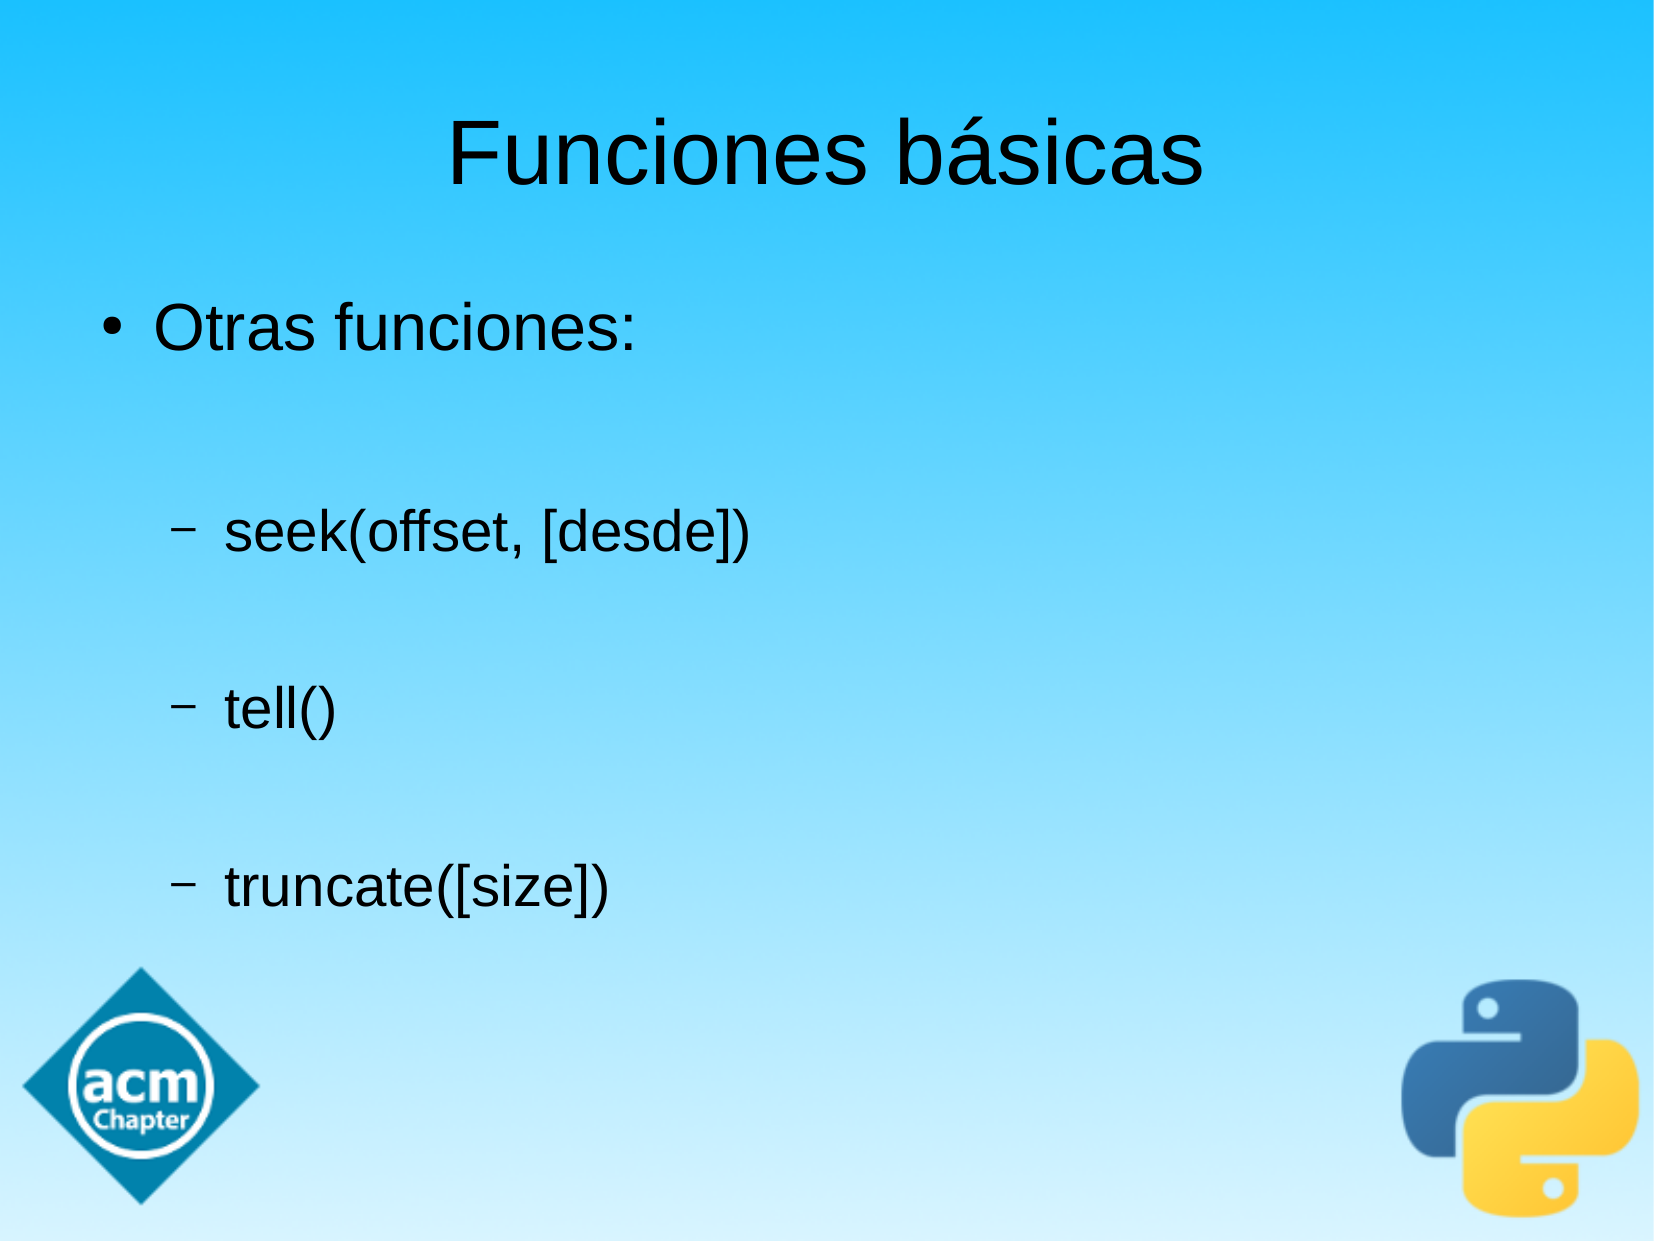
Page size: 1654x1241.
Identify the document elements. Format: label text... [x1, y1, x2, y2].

list Otras funciones: seek(offset, [desde]) tell() truncate([size]) [82, 290, 1571, 1010]
picture [0, 0, 1654, 1241]
title Funciones básicas [82, 49, 1571, 257]
